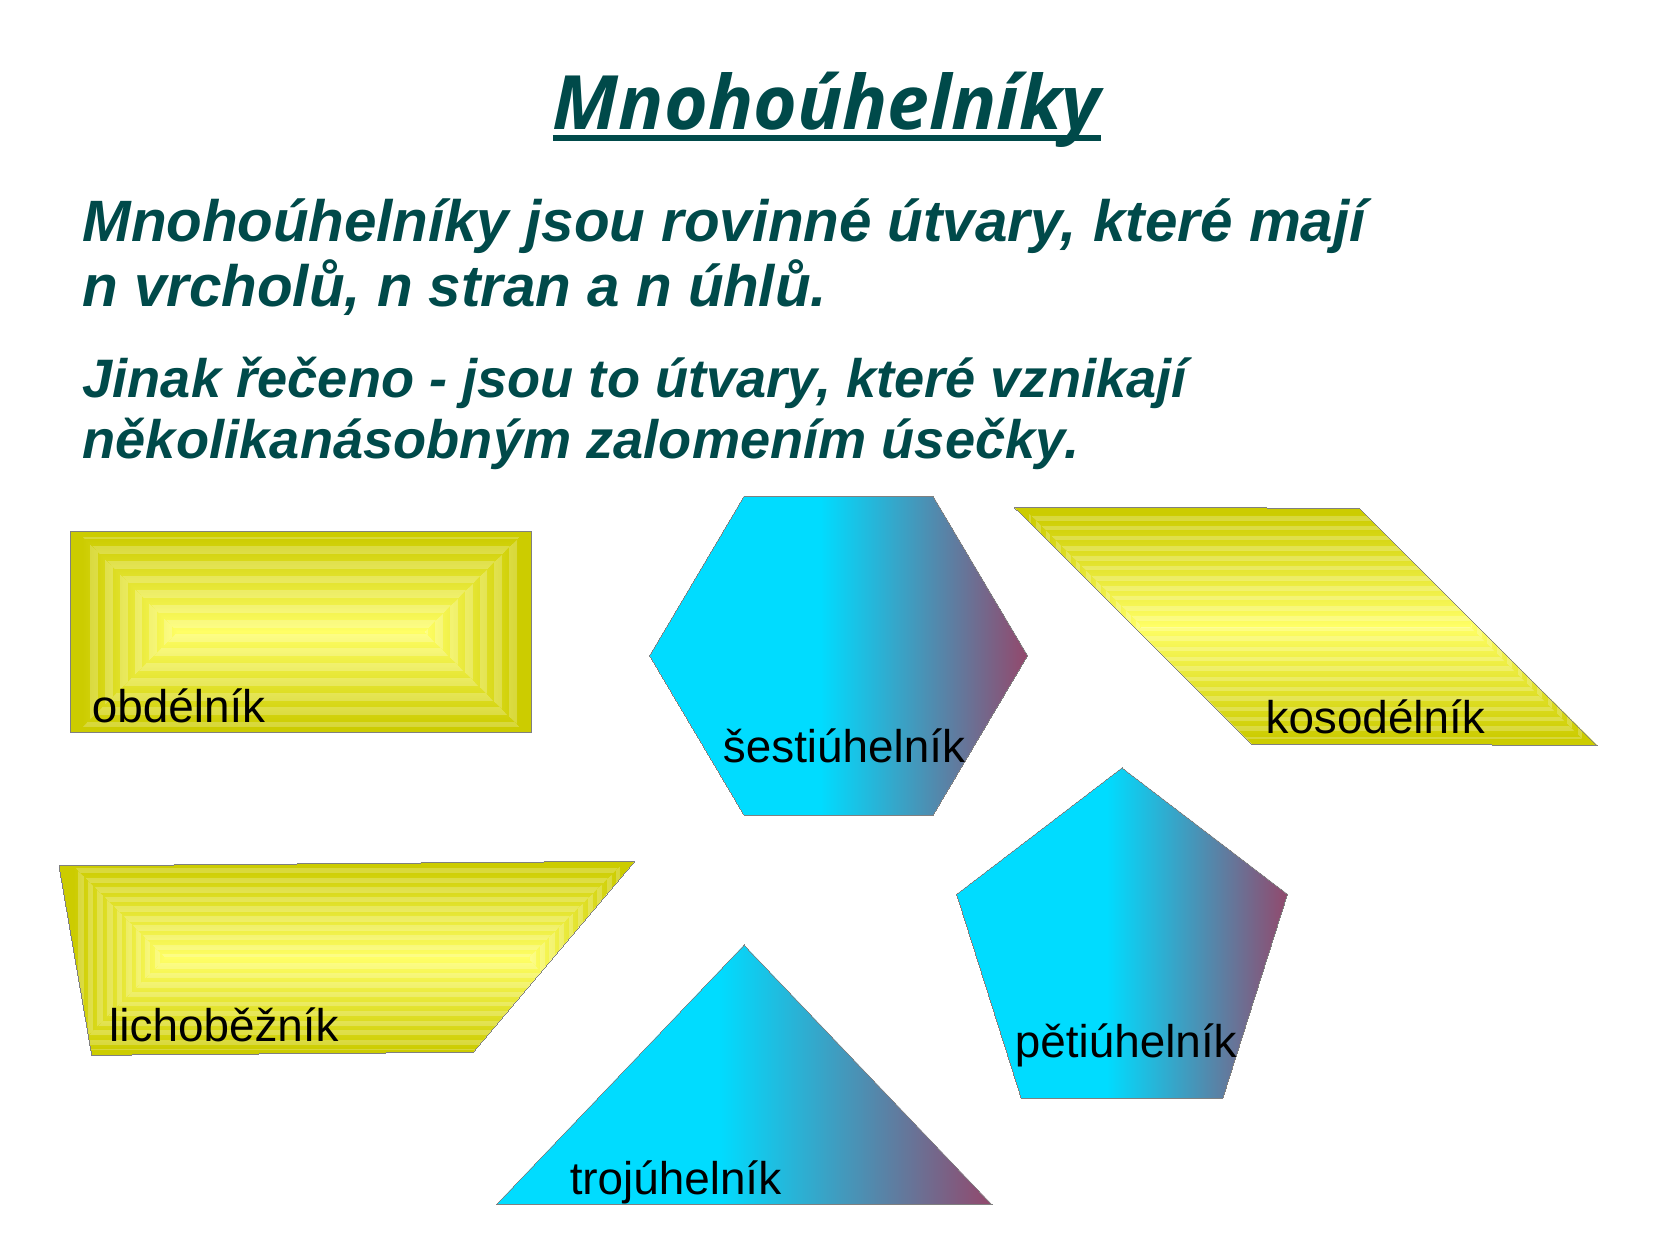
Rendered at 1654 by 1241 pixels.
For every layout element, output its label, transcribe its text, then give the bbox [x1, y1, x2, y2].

list Mnohoúhelníky jsou rovinné útvary, které mají n vrcholů, n stran a n úhlů. Jinak řečeno - jsou to útvary, které vznikají několikanásobným zalomením úsečky. [82, 188, 1571, 475]
title Mnohoúhelníky [82, 35, 1571, 166]
text_box [649, 496, 1028, 755]
text_box obdélník [77, 673, 284, 787]
text_box [59, 861, 635, 1056]
text_box lichoběžník [94, 992, 354, 1058]
text_box [70, 531, 532, 733]
text_box šestiúhelník [708, 713, 981, 780]
text_box kosodélník [1250, 685, 1501, 751]
text_box [956, 767, 1288, 1031]
text_box [1013, 1075, 1231, 1099]
text_box trojúhelník [555, 1145, 797, 1212]
text_box pětiúhelník [1000, 1008, 1252, 1075]
text_box [496, 944, 993, 1205]
text_box [723, 780, 954, 816]
text_box [1014, 507, 1598, 746]
